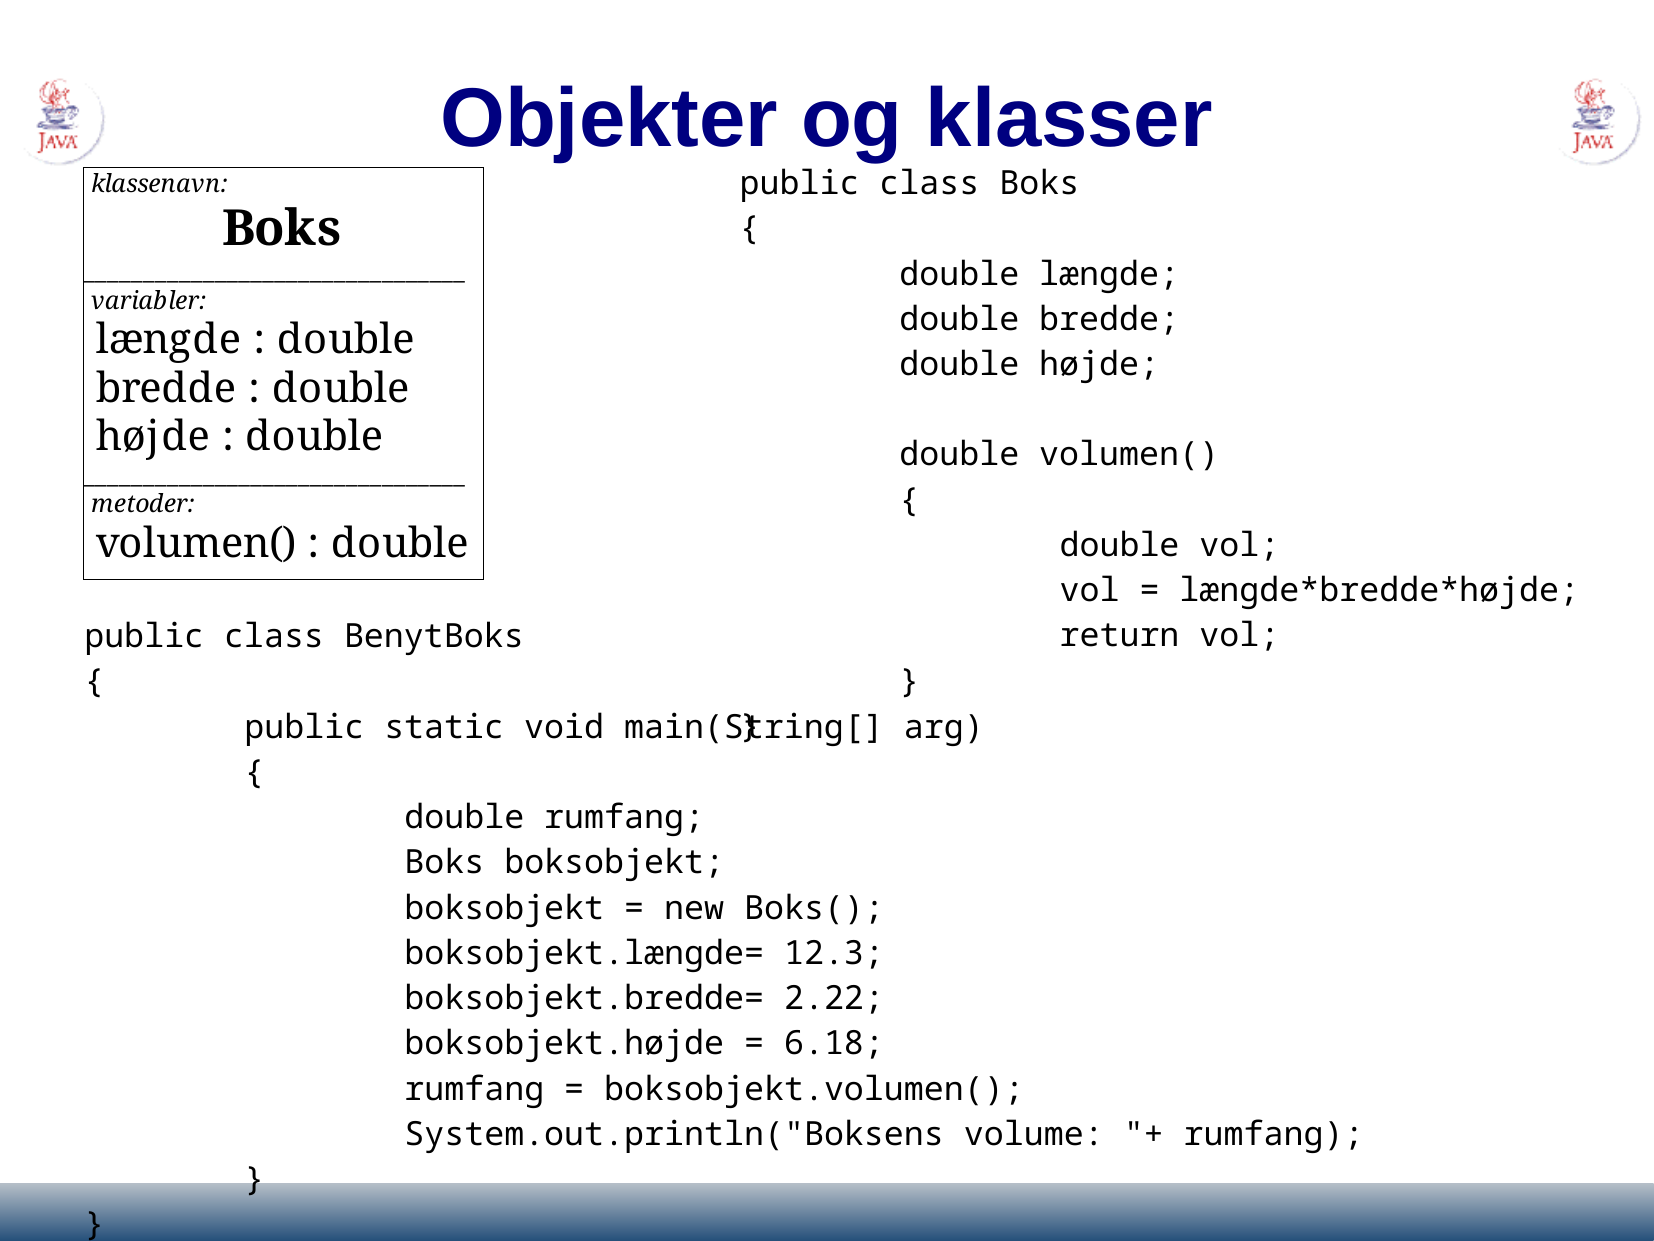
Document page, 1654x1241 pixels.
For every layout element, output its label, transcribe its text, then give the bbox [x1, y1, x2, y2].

chart [66, 158, 510, 618]
picture [1549, 71, 1645, 169]
picture [10, 71, 105, 169]
text_box public class Boks { double længde; double bredde; double højde; double volumen() { double vol; vol = længde*bredde*højde; return vol; } } [739, 158, 1559, 660]
text_box public class BenytBoks { public static void main(String[] arg) { double rumfang; Boks boksobjekt; boksobjekt = new Boks(); boksobjekt.længde= 12.3; boksobjekt.bredde= 2.22; boksobjekt.højde = 6.18; rumfang = boksobjekt.volumen(); System.out.println("Boksens volume: "+ rumfang); } } Boksens volume: 168.75108 [84, 612, 1333, 1229]
title Objekter og klasser [105, 14, 1549, 222]
